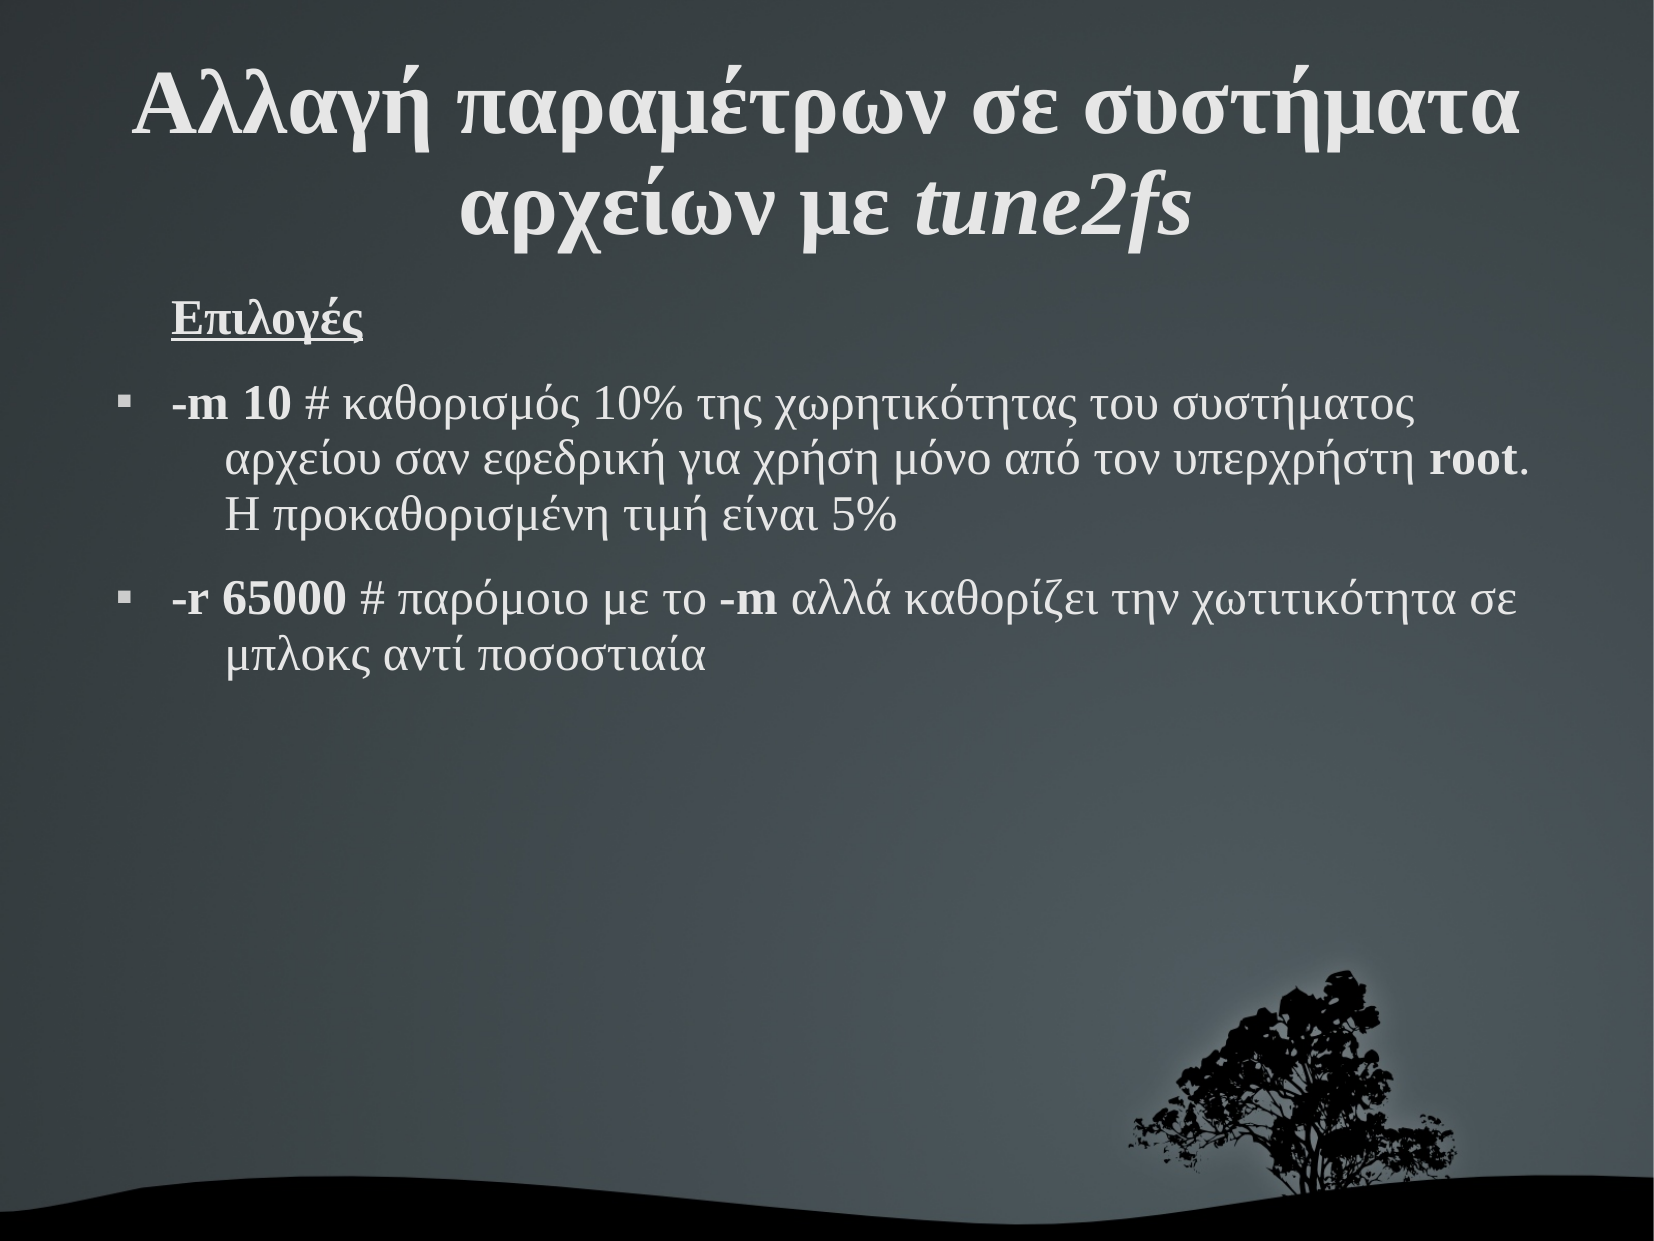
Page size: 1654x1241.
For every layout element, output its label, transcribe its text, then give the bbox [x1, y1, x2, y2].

picture [0, 0, 1654, 1241]
list Επιλογές -m 10 # καθορισμός 10% της χωρητικότητας του συστήματος αρχείου σαν εφεδρική για χρήση μόνο από τον υπερχρήστη root. Η προκαθορισμένη τιμή είναι 5% -r 65000 # παρόμοιο με το -m αλλά καθορίζει την χωτιτικότητα σε μπλοκς αντί ποσοστιαία [82, 290, 1571, 1109]
title Αλλαγή παραμέτρων σε συστήματα αρχείων με tune2fs [82, 33, 1571, 274]
